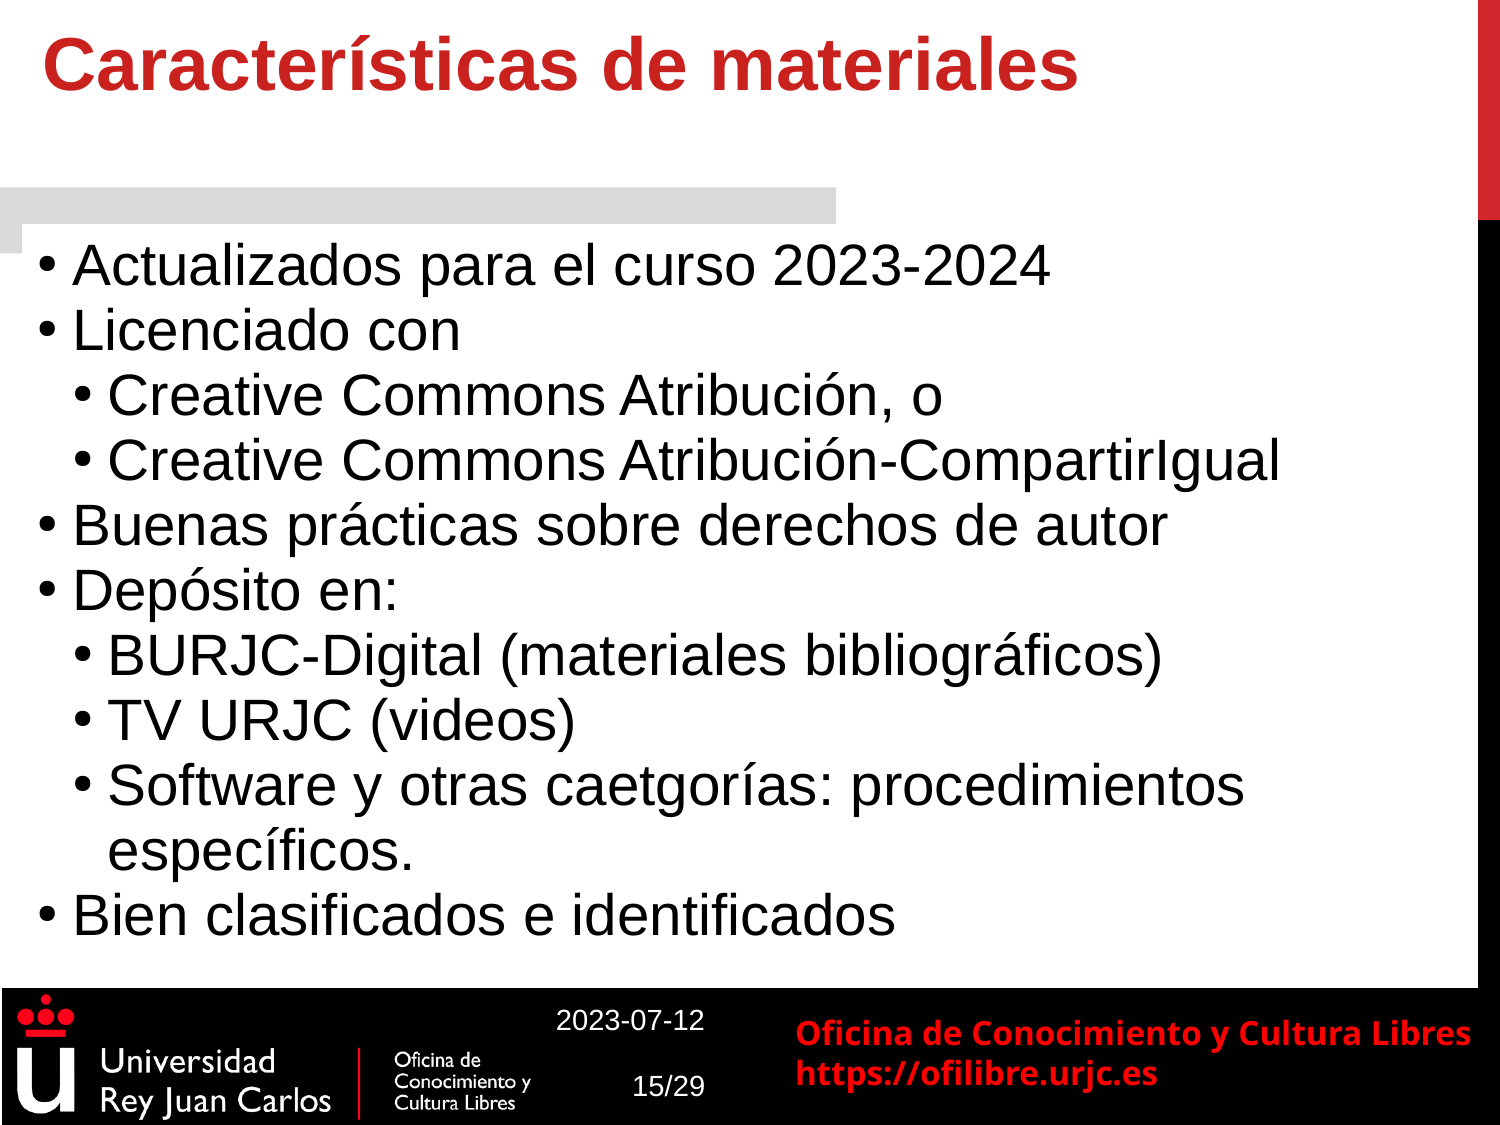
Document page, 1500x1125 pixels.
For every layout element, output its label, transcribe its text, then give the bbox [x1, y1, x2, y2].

picture [17, 994, 531, 1120]
text_box Actualizados para el curso 2023-2024 Licenciado con Creative Commons Atribución, o Creative Commons Atribución-CompartirIgual Buenas prácticas sobre derechos de autor Depósito en: BURJC-Digital (materiales bibliográficos) TV URJC (videos) Software y otras caetgorías: procedimientos específicos. Bien clasificados e identificados [22, 224, 1463, 956]
text_box Características de materiales [27, 15, 1381, 199]
title [75, 7, 1425, 196]
